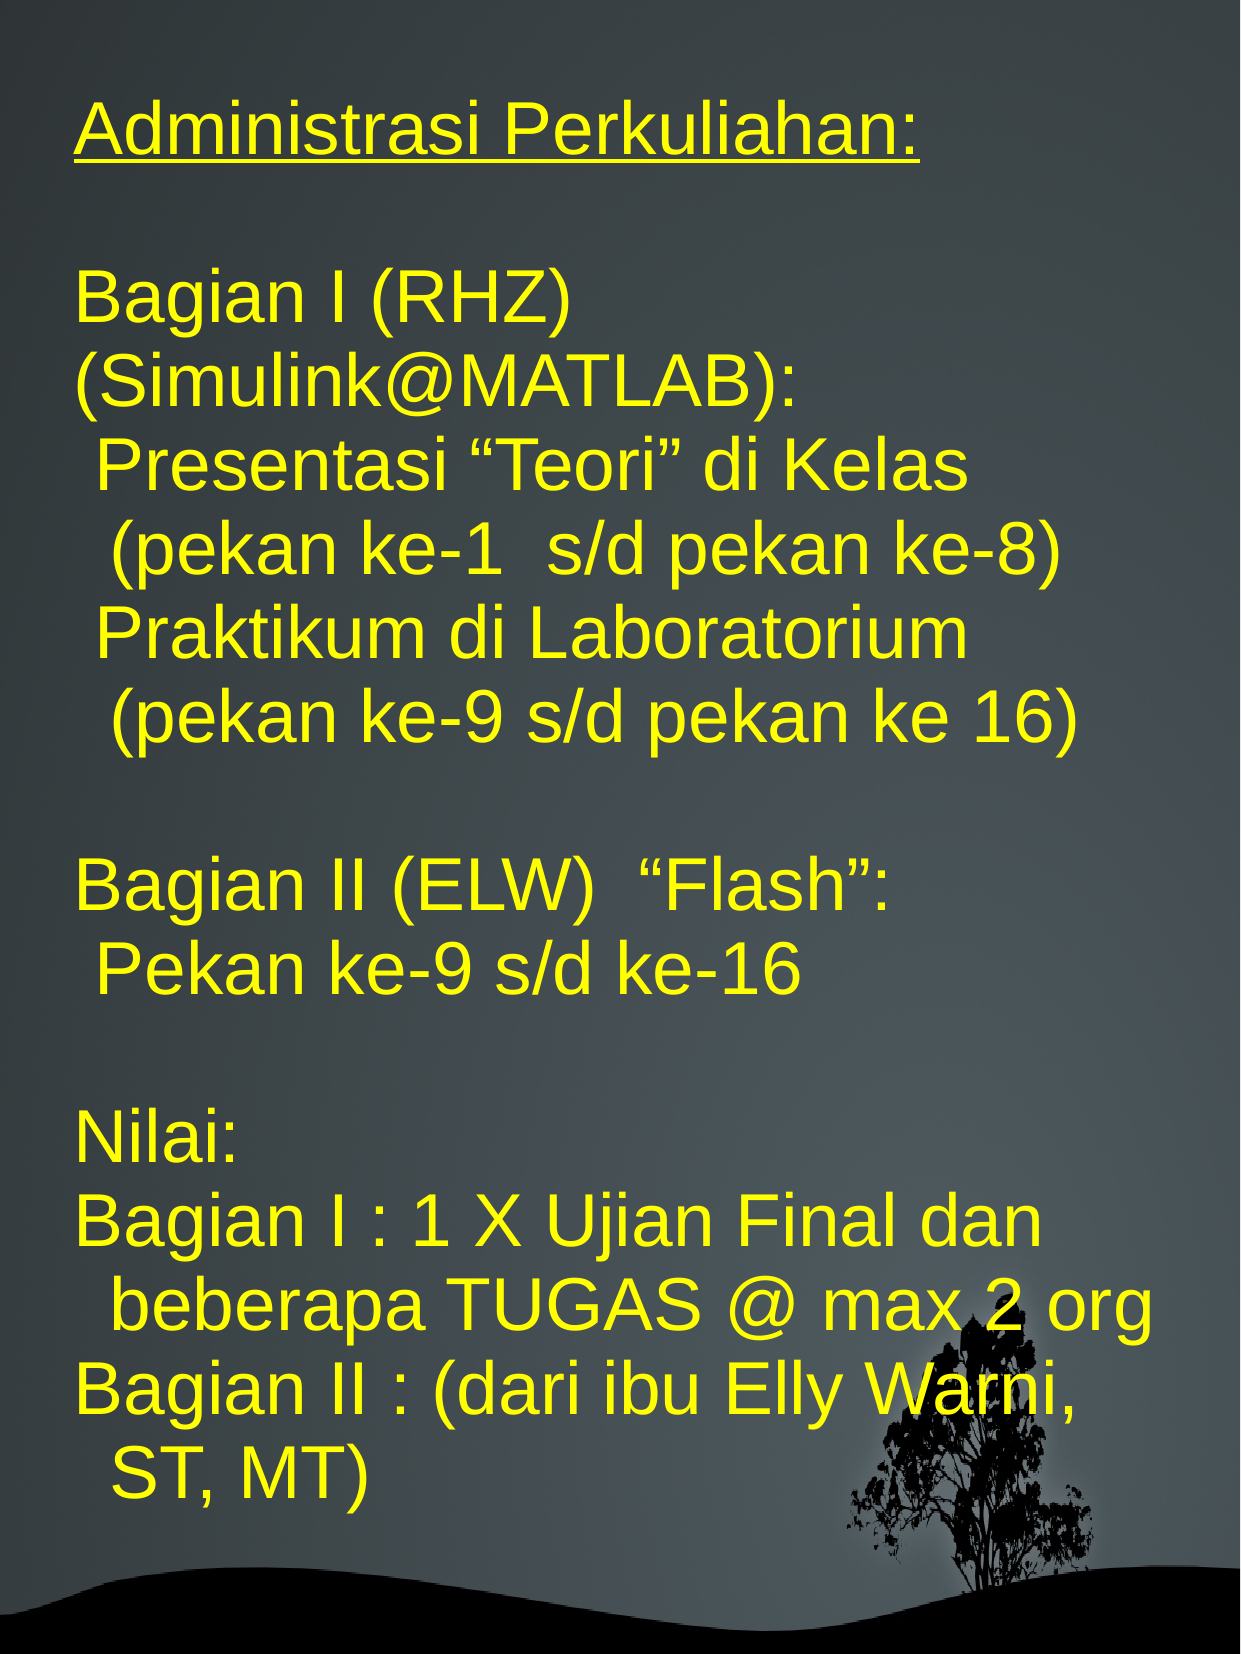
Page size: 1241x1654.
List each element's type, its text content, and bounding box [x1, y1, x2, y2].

picture [0, 0, 1241, 1654]
text_box Administrasi Perkuliahan: Bagian I (RHZ) (Simulink@MATLAB): Presentasi “Teori” di Kelas (pekan ke-1 s/d pekan ke-8) Praktikum di Laboratorium (pekan ke-9 s/d pekan ke 16) Bagian II (ELW) “Flash”: Pekan ke-9 s/d ke-16 Nilai: Bagian I : 1 X Ujian Final dan beberapa TUGAS @ max 2 org Bagian II : (dari ibu Elly Warni, ST, MT) [59, 79, 1211, 1654]
